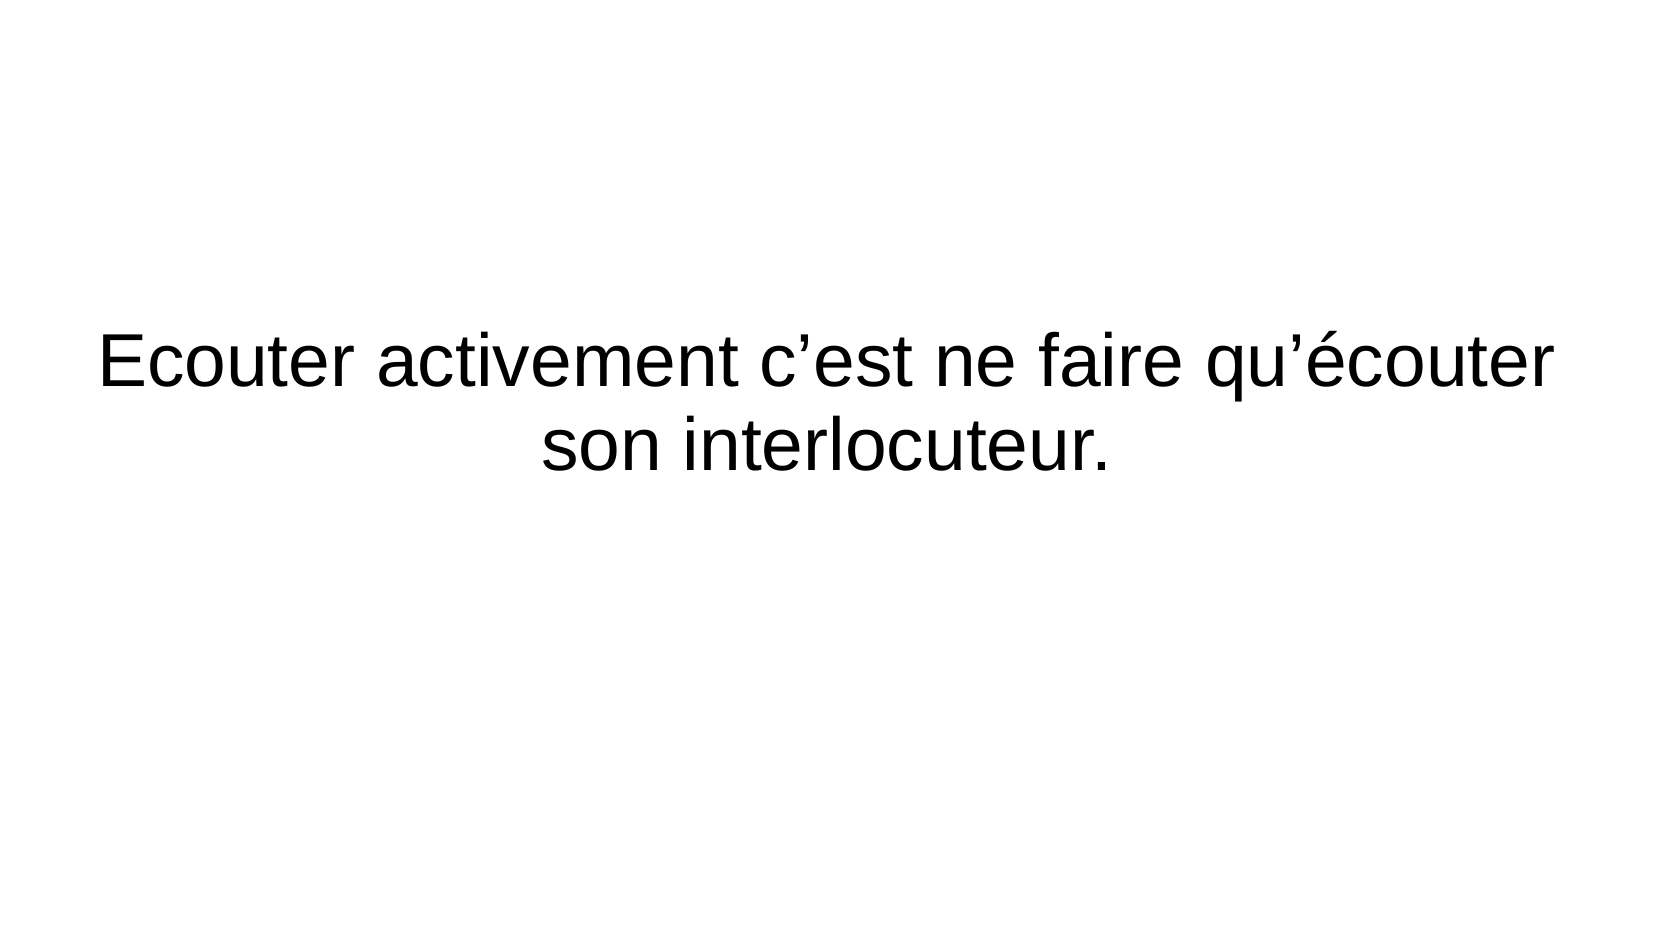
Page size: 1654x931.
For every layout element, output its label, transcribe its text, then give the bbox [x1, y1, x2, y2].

title Ecouter activement c’est ne faire qu’écouter son interlocuteur. [82, 37, 1571, 768]
